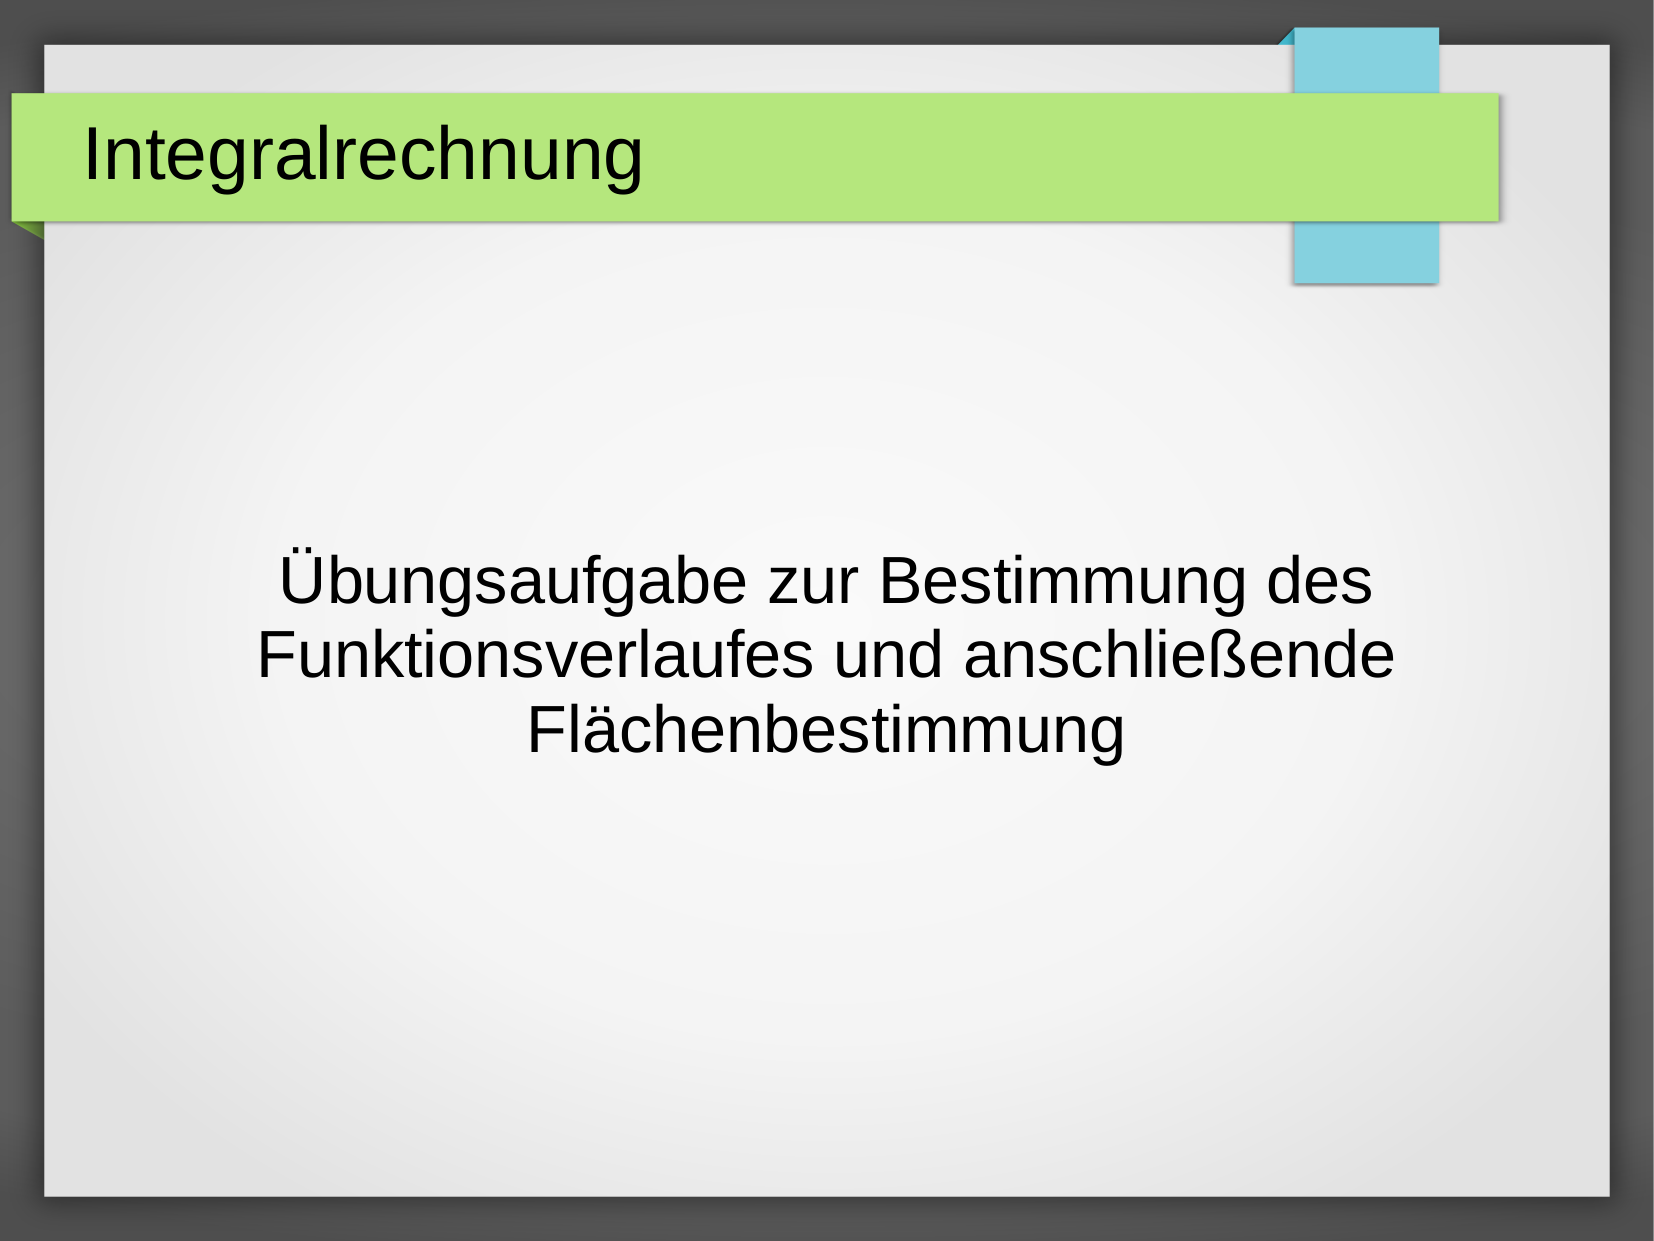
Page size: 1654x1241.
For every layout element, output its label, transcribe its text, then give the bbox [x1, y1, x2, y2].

title Integralrechnung [82, 94, 1264, 213]
picture [0, 0, 1654, 1241]
subtitle Übungsaufgabe zur Bestimmung des Funktionsverlaufes und anschließende Flächenbestimmung [82, 295, 1571, 1015]
